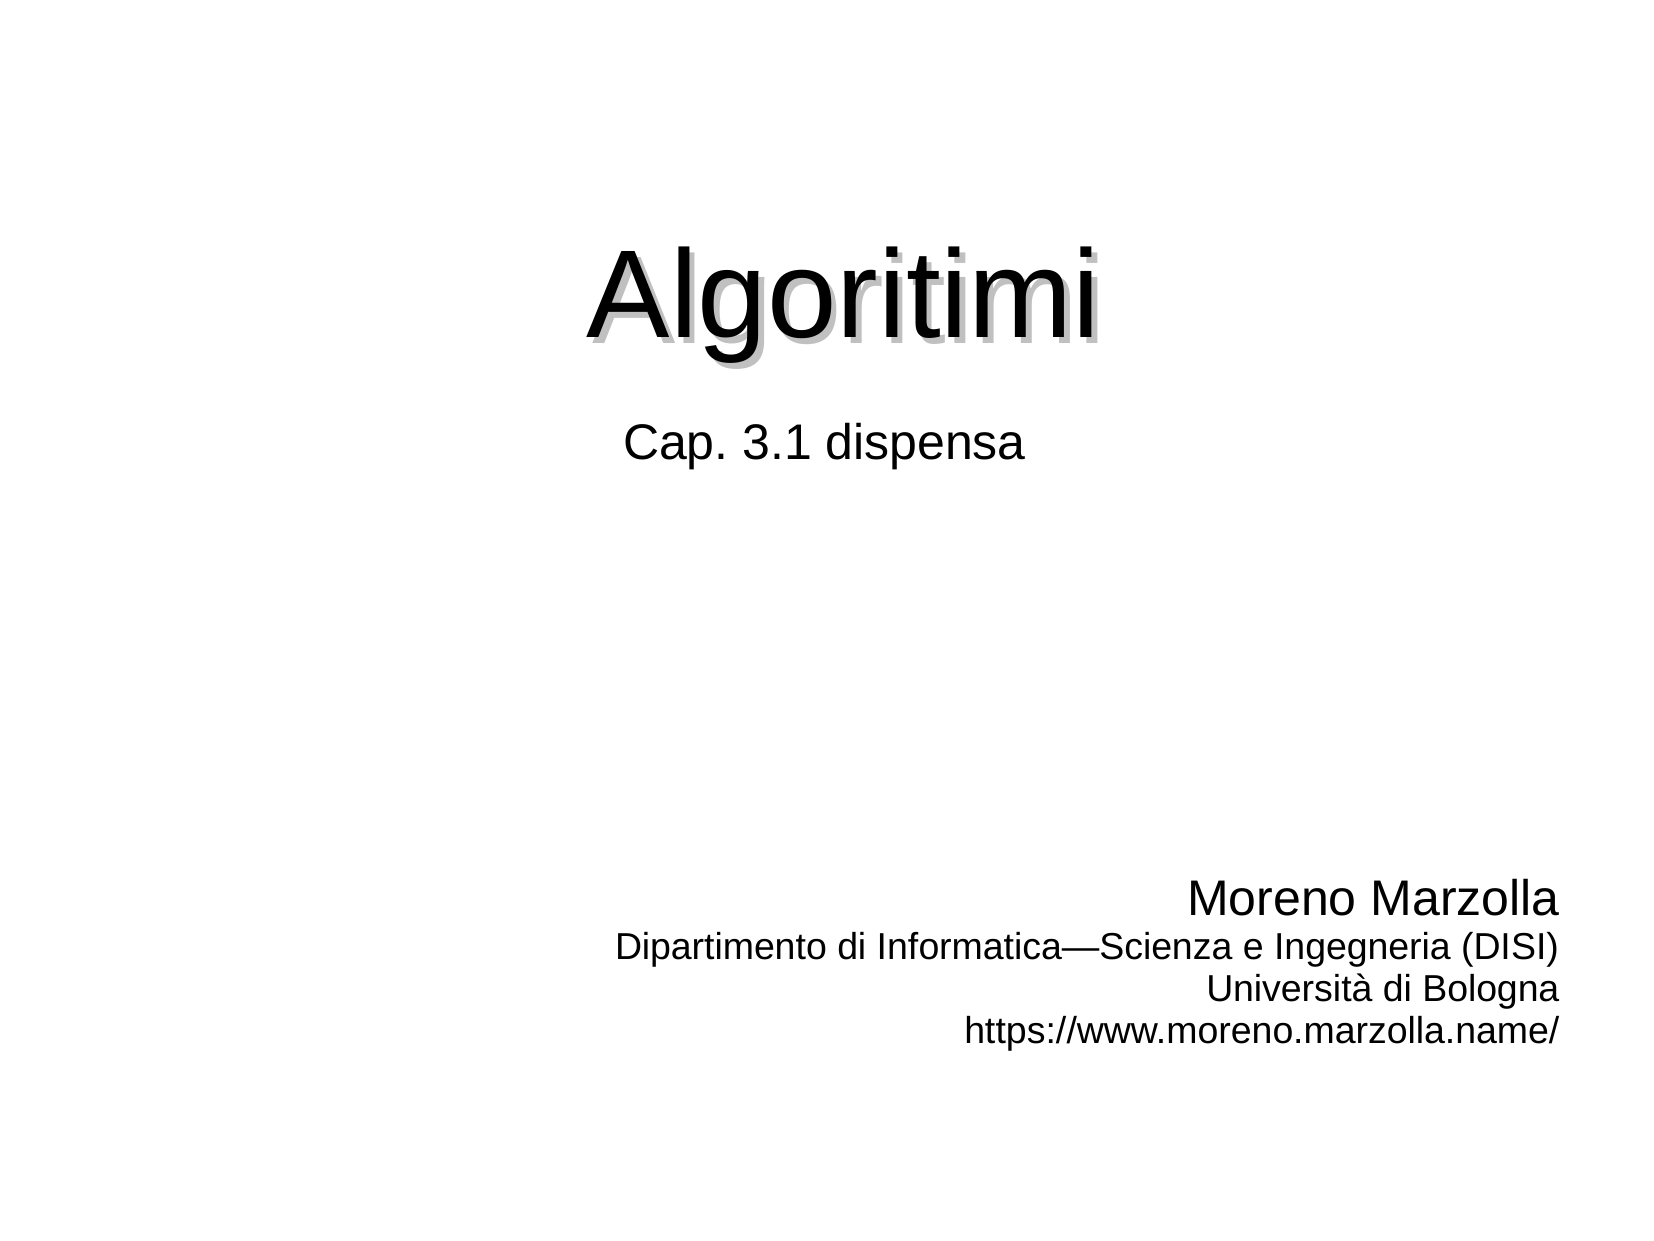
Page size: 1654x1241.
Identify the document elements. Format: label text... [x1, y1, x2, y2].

text_box Algoritimi [75, 147, 1613, 441]
text_box Cap. 3.1 dispensa [608, 407, 1051, 478]
text_box Moreno Marzolla Dipartimento di Informatica—Scienza e Ingegneria (DISI) Università di Bologna https://www.moreno.marzolla.name/ [600, 862, 1575, 1060]
